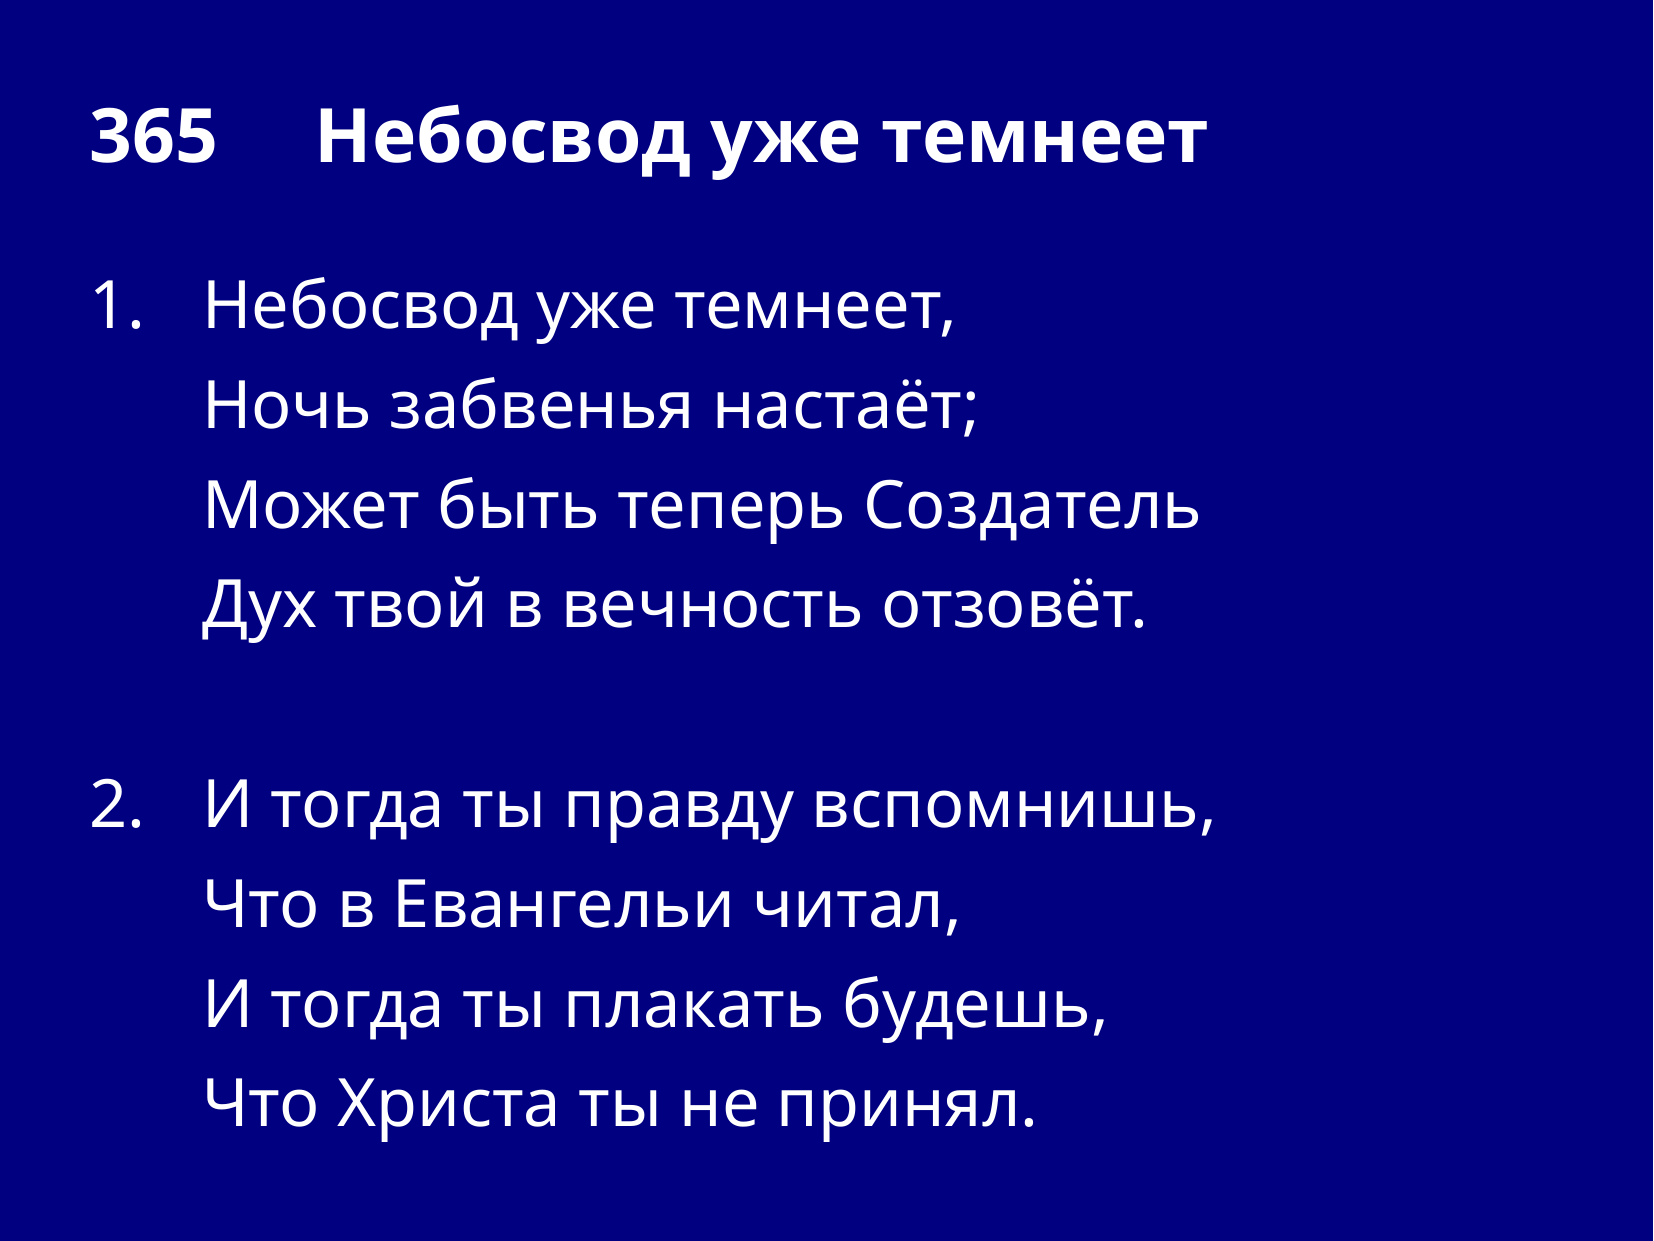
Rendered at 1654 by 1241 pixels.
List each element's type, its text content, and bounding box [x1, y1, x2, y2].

text_box 1. Небосвод уже темнеет, Ночь забвенья настаёт; Может быть теперь Создатель Дух твой в вечность отзовёт. 2. И тогда ты правду вспомнишь, Что в Евангельи читал, И тогда ты плакать будешь, Что Христа ты не принял. [75, 188, 1576, 1163]
text_box 365 Небосвод уже темнеет [75, 75, 1576, 188]
